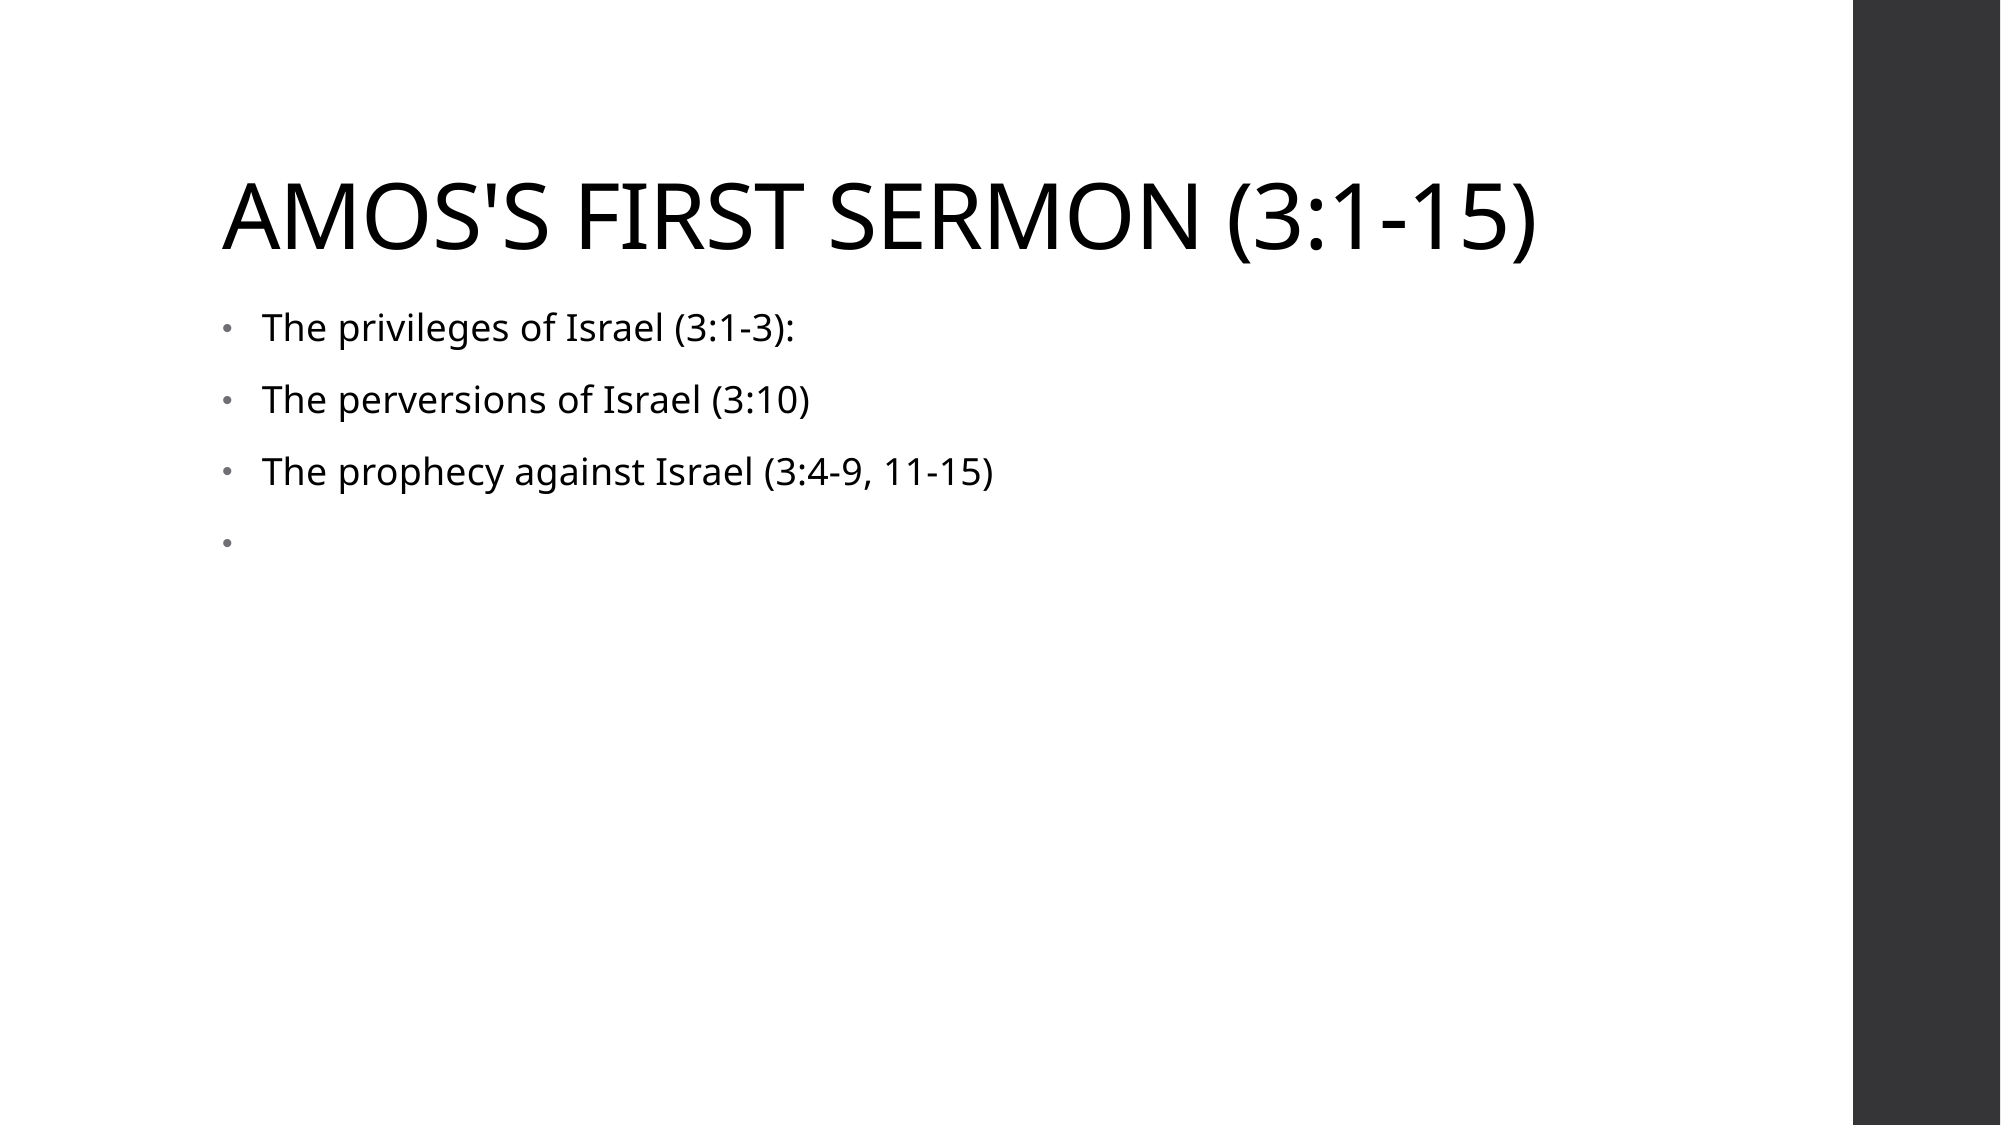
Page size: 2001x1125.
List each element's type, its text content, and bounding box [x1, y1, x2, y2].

title AMOS'S FIRST SERMON (3:1-15) [206, 60, 1797, 278]
list The privileges of Israel (3:1-3): The perversions of Israel (3:10) The prophecy against Israel (3:4-9, 11-15) [206, 299, 1617, 1014]
